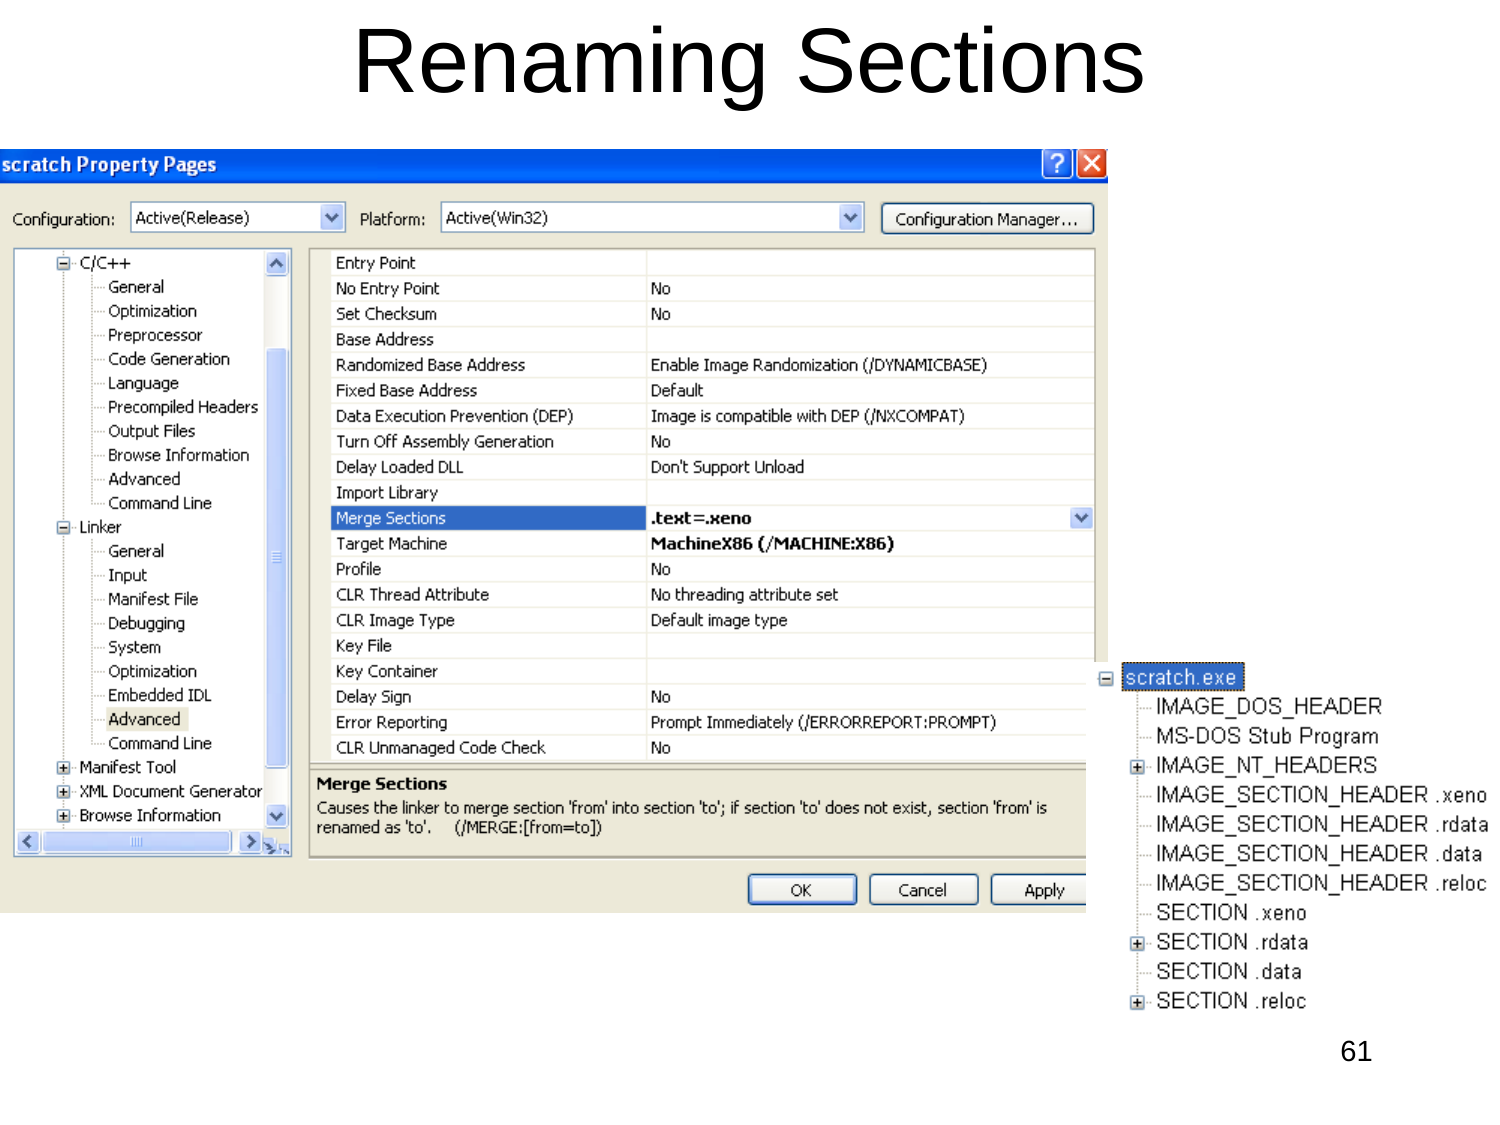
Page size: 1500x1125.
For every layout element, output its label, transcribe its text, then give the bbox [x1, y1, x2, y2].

text_box 103 [1074, 1025, 1388, 1101]
picture [0, 149, 1500, 1026]
title Renaming Sections [0, 0, 1500, 150]
